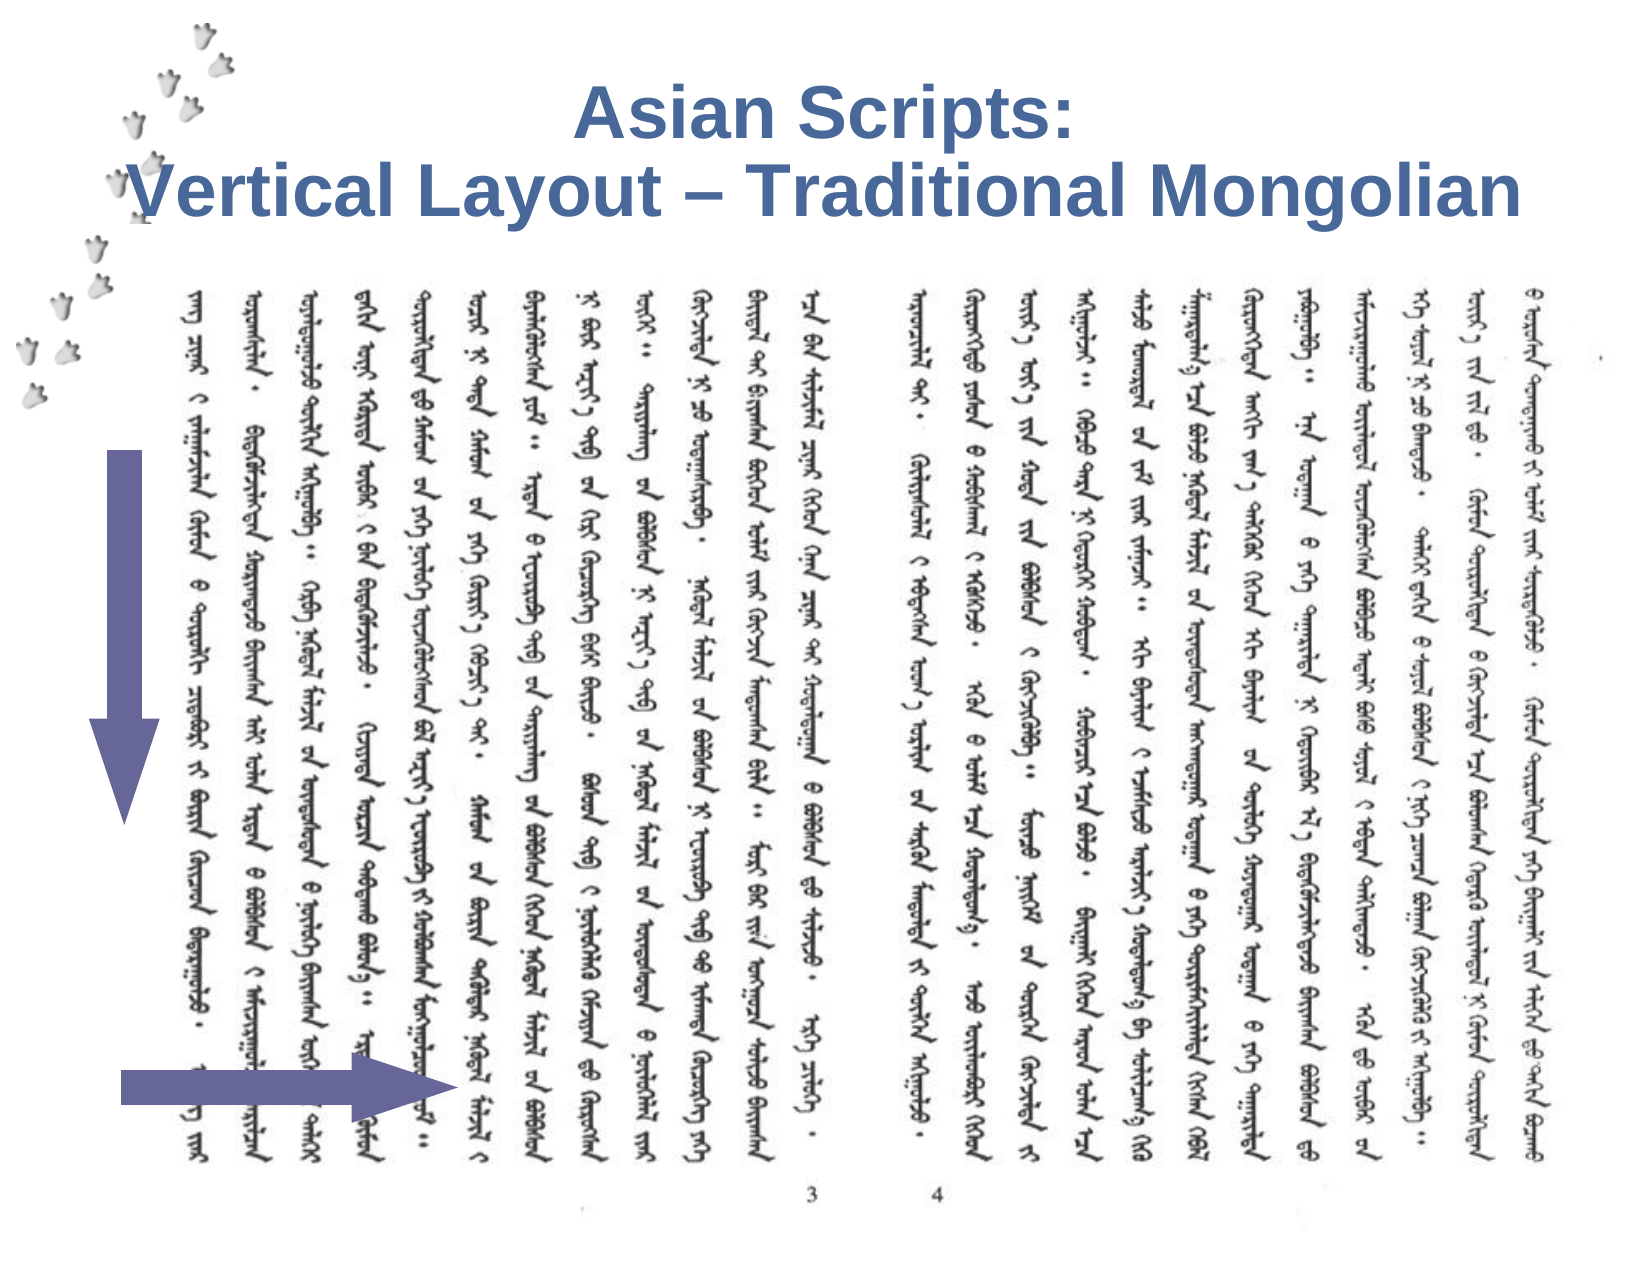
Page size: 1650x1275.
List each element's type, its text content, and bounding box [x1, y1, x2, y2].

title Asian Scripts: Vertical Layout – Traditional Mongolian [37, 57, 1613, 251]
picture [16, 23, 1632, 1238]
